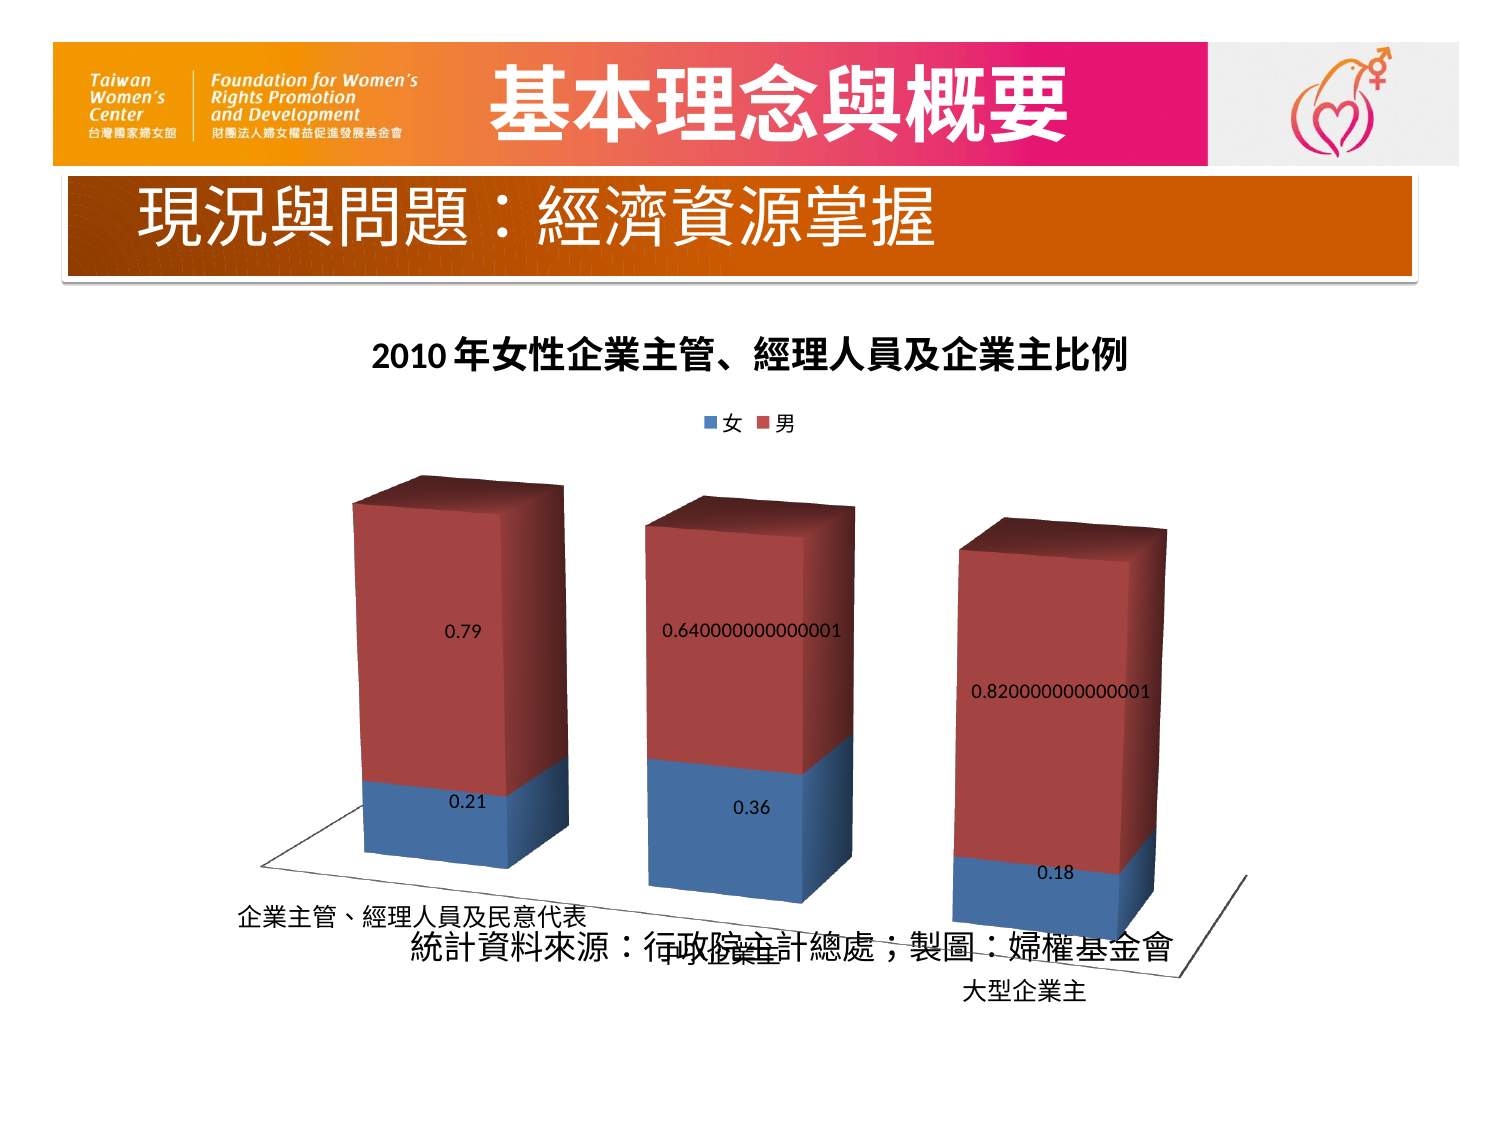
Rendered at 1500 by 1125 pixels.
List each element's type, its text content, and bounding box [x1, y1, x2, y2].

list 現況與問題：經濟資源掌握 [64, 172, 1415, 279]
title 基本理念與概要 [171, 42, 1388, 161]
chart [159, 290, 1341, 1024]
